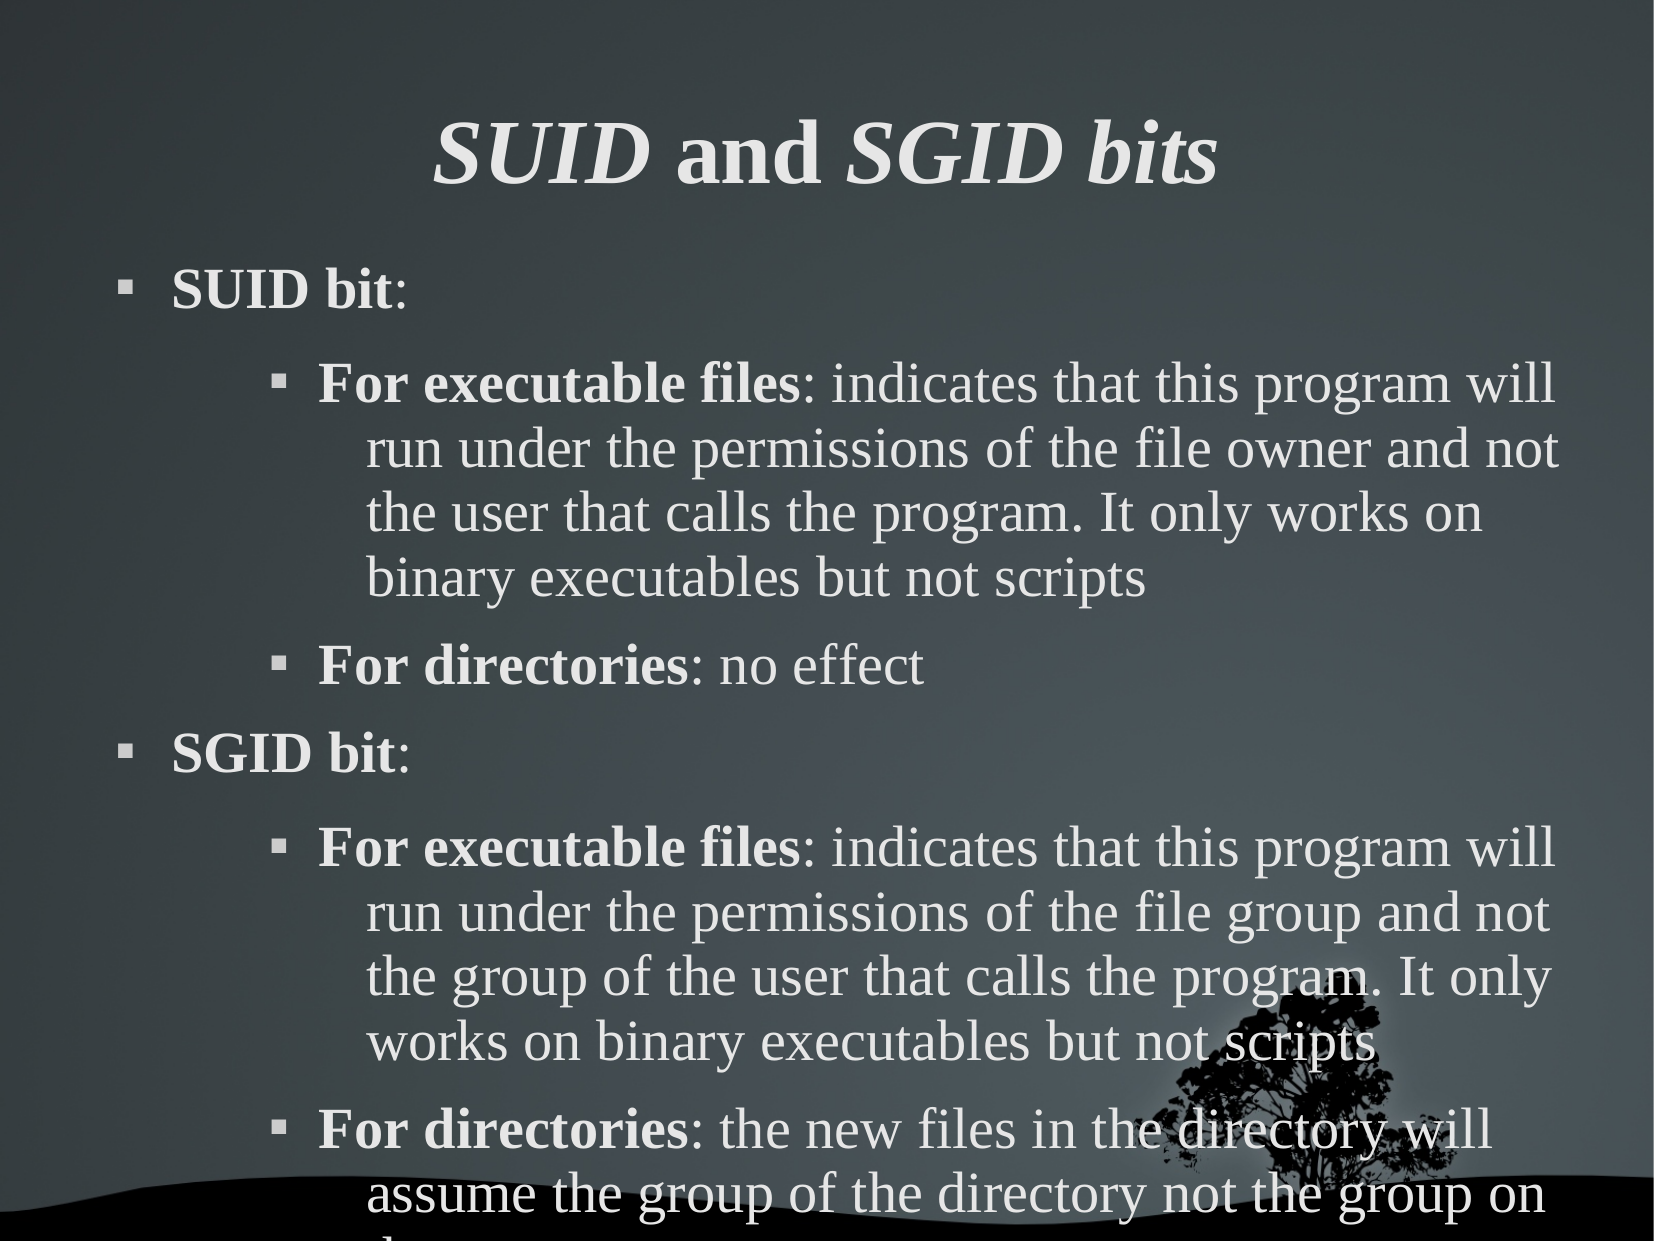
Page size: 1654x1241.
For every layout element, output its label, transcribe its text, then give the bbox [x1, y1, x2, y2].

list SUID bit: For executable files: indicates that this program will run under the permissions of the file owner and not the user that calls the program. It only works on binary executables but not scripts For directories: no effect SGID bit: For executable files: indicates that this program will run under the permissions of the file group and not the group of the user that calls the program. It only works on binary executables but not scripts For directories: the new files in the directory will assume the group of the directory not the group on the user [82, 257, 1571, 1162]
picture [0, 0, 1654, 1241]
title SUID and SGID bits [82, 49, 1571, 257]
